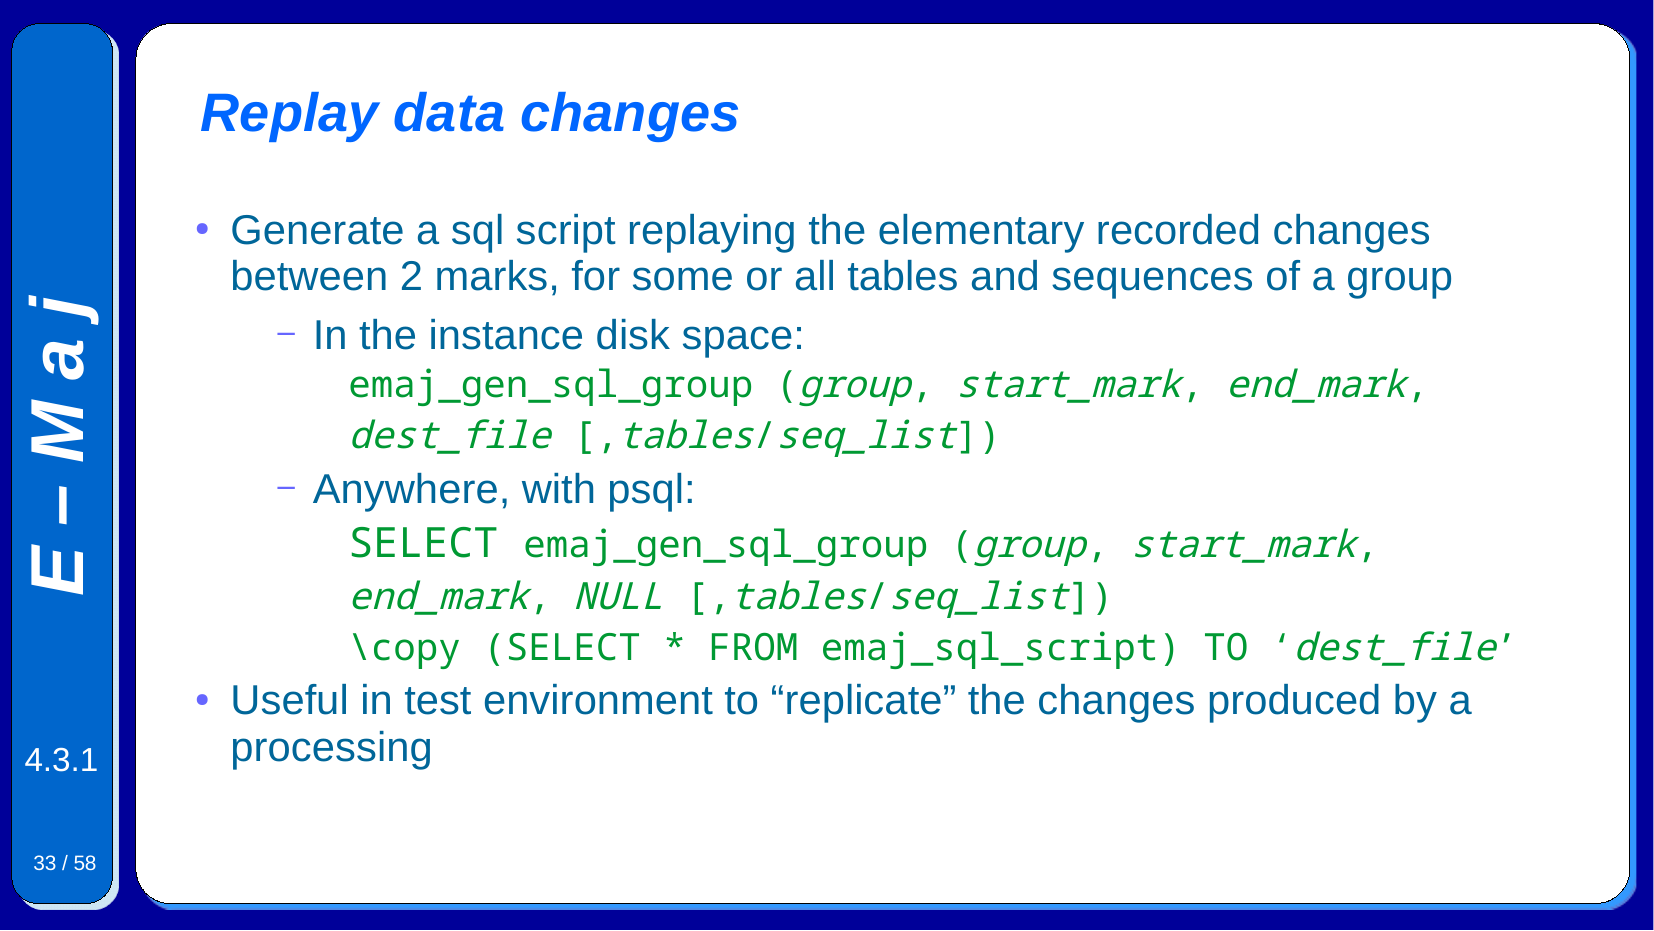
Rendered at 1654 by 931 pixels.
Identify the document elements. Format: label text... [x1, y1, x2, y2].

title Replay data changes [200, 34, 1575, 191]
list Generate a sql script replaying the elementary recorded changes between 2 marks, for some or all tables and sequences of a group In the instance disk space: emaj_gen_sql_group (group, start_mark, end_mark, dest_file [,tables/seq_list]) Anywhere, with psql: SELECT emaj_gen_sql_group (group, start_mark, end_mark, NULL [,tables/seq_list]) \copy (SELECT * FROM emaj_sql_script) TO ‘dest_file’ Useful in test environment to “replicate” the changes produced by a processing [177, 206, 1587, 881]
